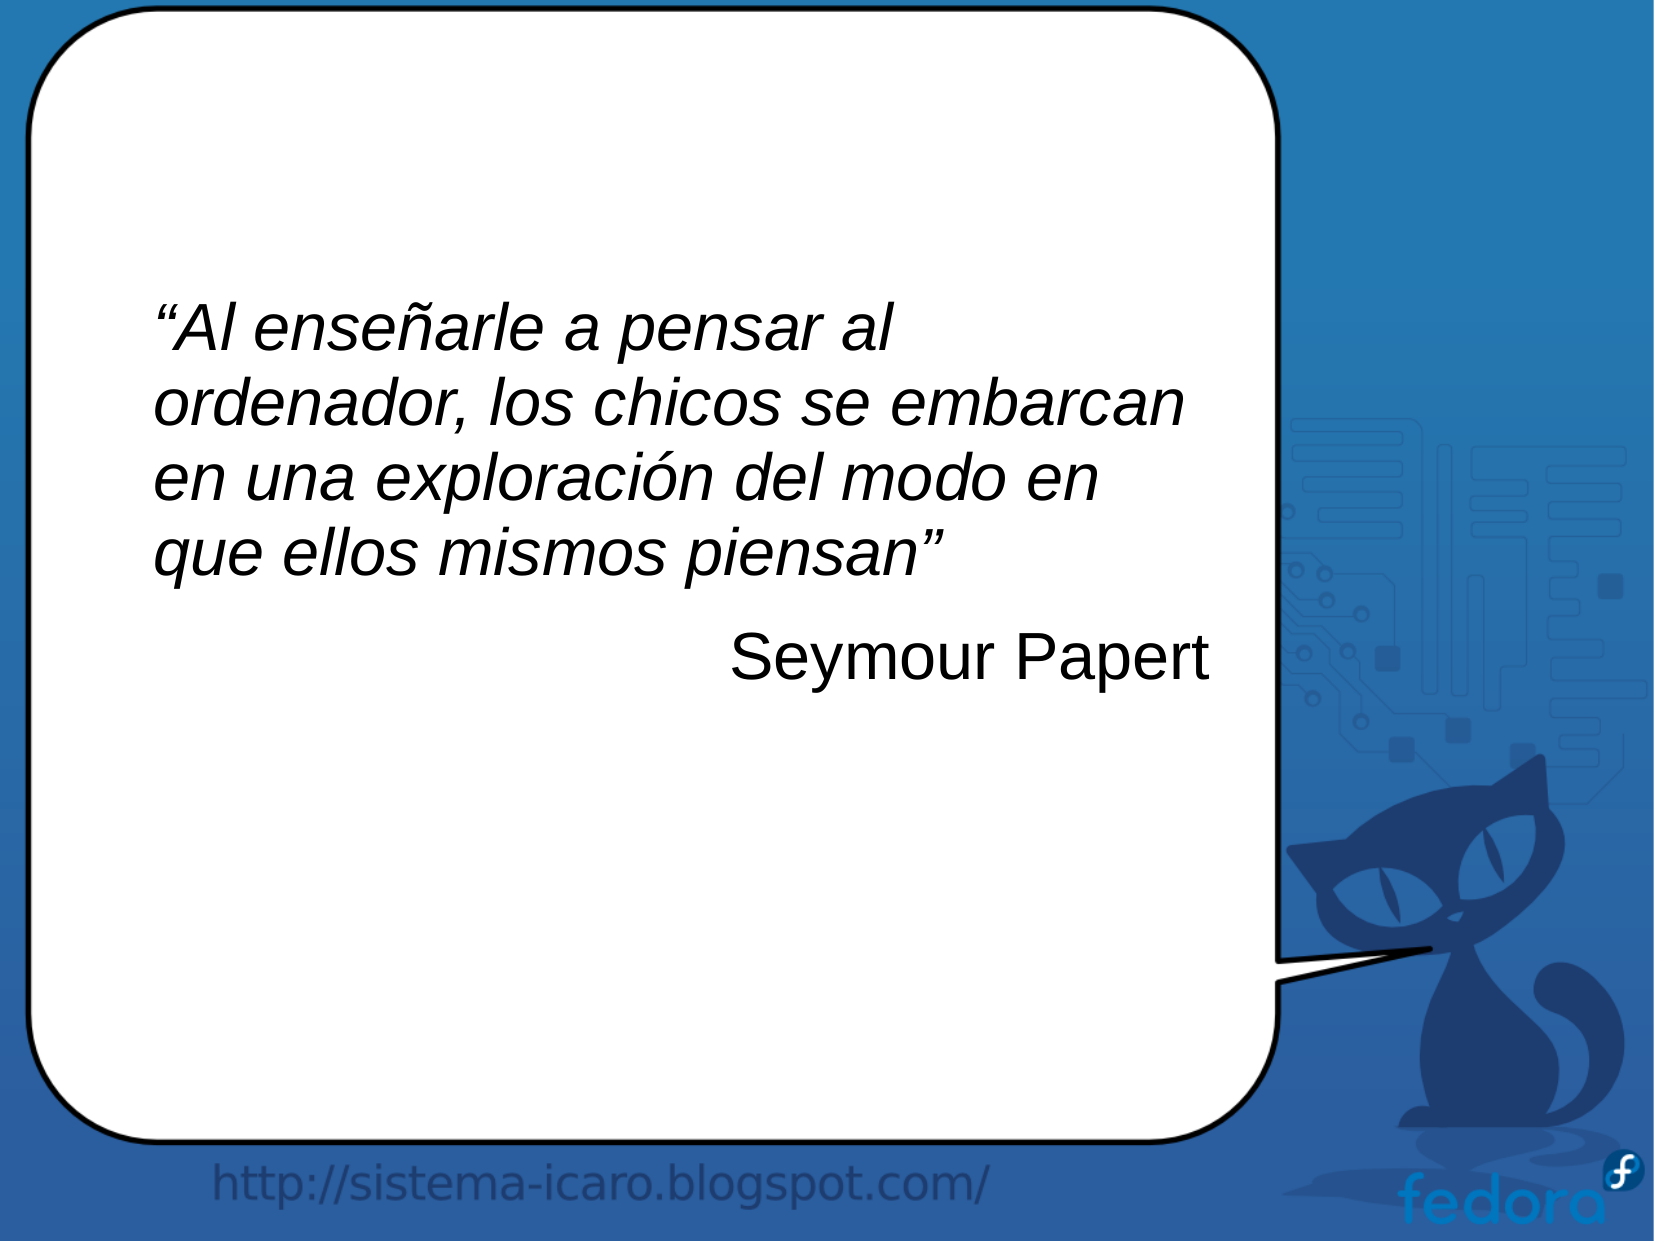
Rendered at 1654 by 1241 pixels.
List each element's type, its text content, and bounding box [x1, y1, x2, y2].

picture [0, 0, 1654, 1241]
list “Al enseñarle a pensar al ordenador, los chicos se embarcan en una exploración del modo en que ellos mismos piensan” Seymour Papert [82, 290, 1211, 1004]
